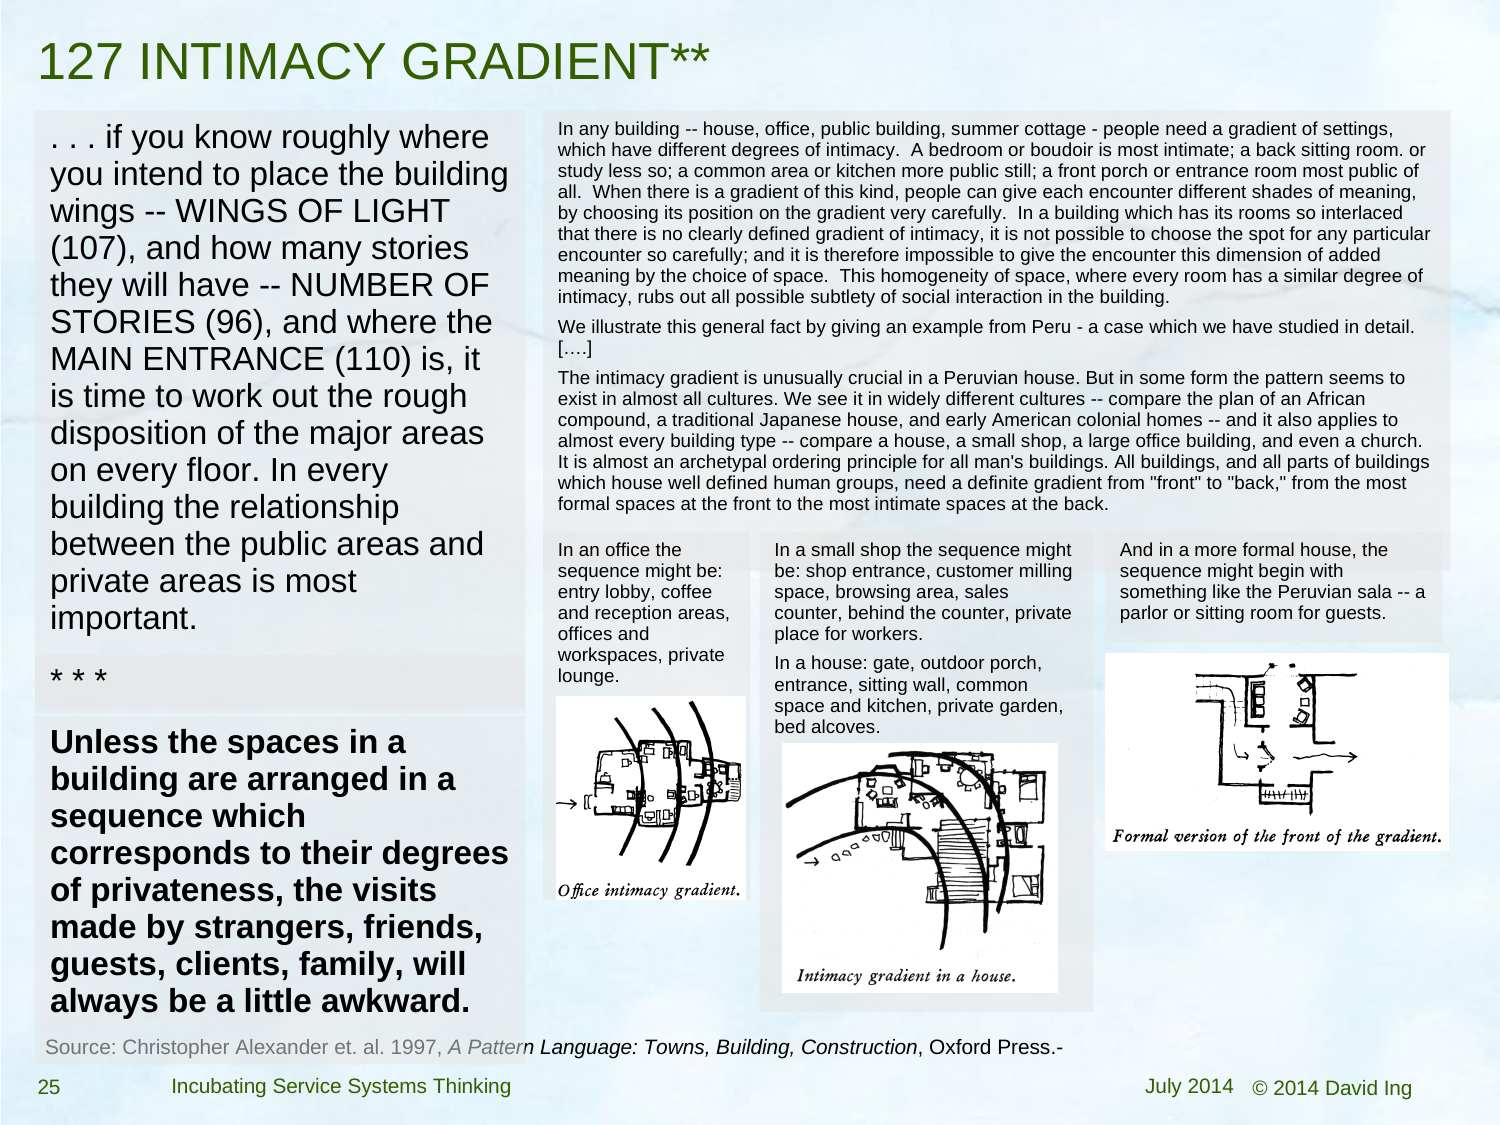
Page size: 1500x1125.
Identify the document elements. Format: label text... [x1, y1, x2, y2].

text_box Source: Christopher Alexander et. al. 1997, A Pattern Language: Towns, Building, Construction, Oxford Press.- [30, 1026, 1426, 1088]
text_box In an office the sequence might be: entry lobby, coffee and reception areas, offices and workspaces, private lounge. [543, 531, 751, 900]
text_box In any building -- house, office, public building, summer cottage - people need a gradient of settings, which have different degrees of intimacy. A bedroom or boudoir is most intimate; a back sitting room. or study less so; a common area or kitchen more public still; a front porch or entrance room most public of all. When there is a gradient of this kind, people can give each encounter different shades of meaning, by choosing its position on the gradient very carefully. In a building which has its rooms so interlaced that there is no clearly defined gradient of intimacy, it is not possible to choose the spot for any particular encounter so carefully; and it is therefore impossible to give the encounter this dimension of added meaning by the choice of space. This homogeneity of space, where every room has a similar degree of intimacy, rubs out all possible subtlety of social interaction in the building. We illustrate this general fact by giving an example from Peru - a case which we have studied in detail. [….] The intimacy gradient is unusually crucial in a Peruvian house. But in some form the pattern seems to exist in almost all cultures. We see it in widely different cultures -- compare the plan of an African compound, a traditional Japanese house, and early American colonial homes -- and it also applies to almost every building type -- compare a house, a small shop, a large office building, and even a church. It is almost an archetypal ordering principle for all man's buildings. All buildings, and all parts of buildings which house well defined human groups, need a definite gradient from "front" to "back," from the most formal spaces at the front to the most intimate spaces at the back. [543, 110, 1451, 572]
title 127 INTIMACY GRADIENT** [37, 37, 1463, 152]
text_box Unless the spaces in a building are arranged in a sequence which corresponds to their degrees of privateness, the visits made by strangers, friends, guests, clients, family, will always be a little awkward. [35, 715, 526, 1065]
picture [0, 0, 1500, 1125]
text_box * * * [35, 655, 526, 714]
text_box And in a more formal house, the sequence might begin with something like the Peruvian sala -- a parlor or sitting room for guests. [1105, 531, 1443, 643]
text_box . . . if you know roughly where you intend to place the building wings -- WINGS OF LIGHT (107), and how many stories they will have -- NUMBER OF STORIES (96), and where the MAIN ENTRANCE (110) is, it is time to work out the rough disposition of the major areas on every floor. In every building the relationship between the public areas and private areas is most important. [35, 110, 526, 655]
text_box In a small shop the sequence might be: shop entrance, customer milling space, browsing area, sales counter, behind the counter, private place for workers. In a house: gate, outdoor porch, entrance, sitting wall, common space and kitchen, private garden, bed alcoves. [759, 531, 1094, 1013]
